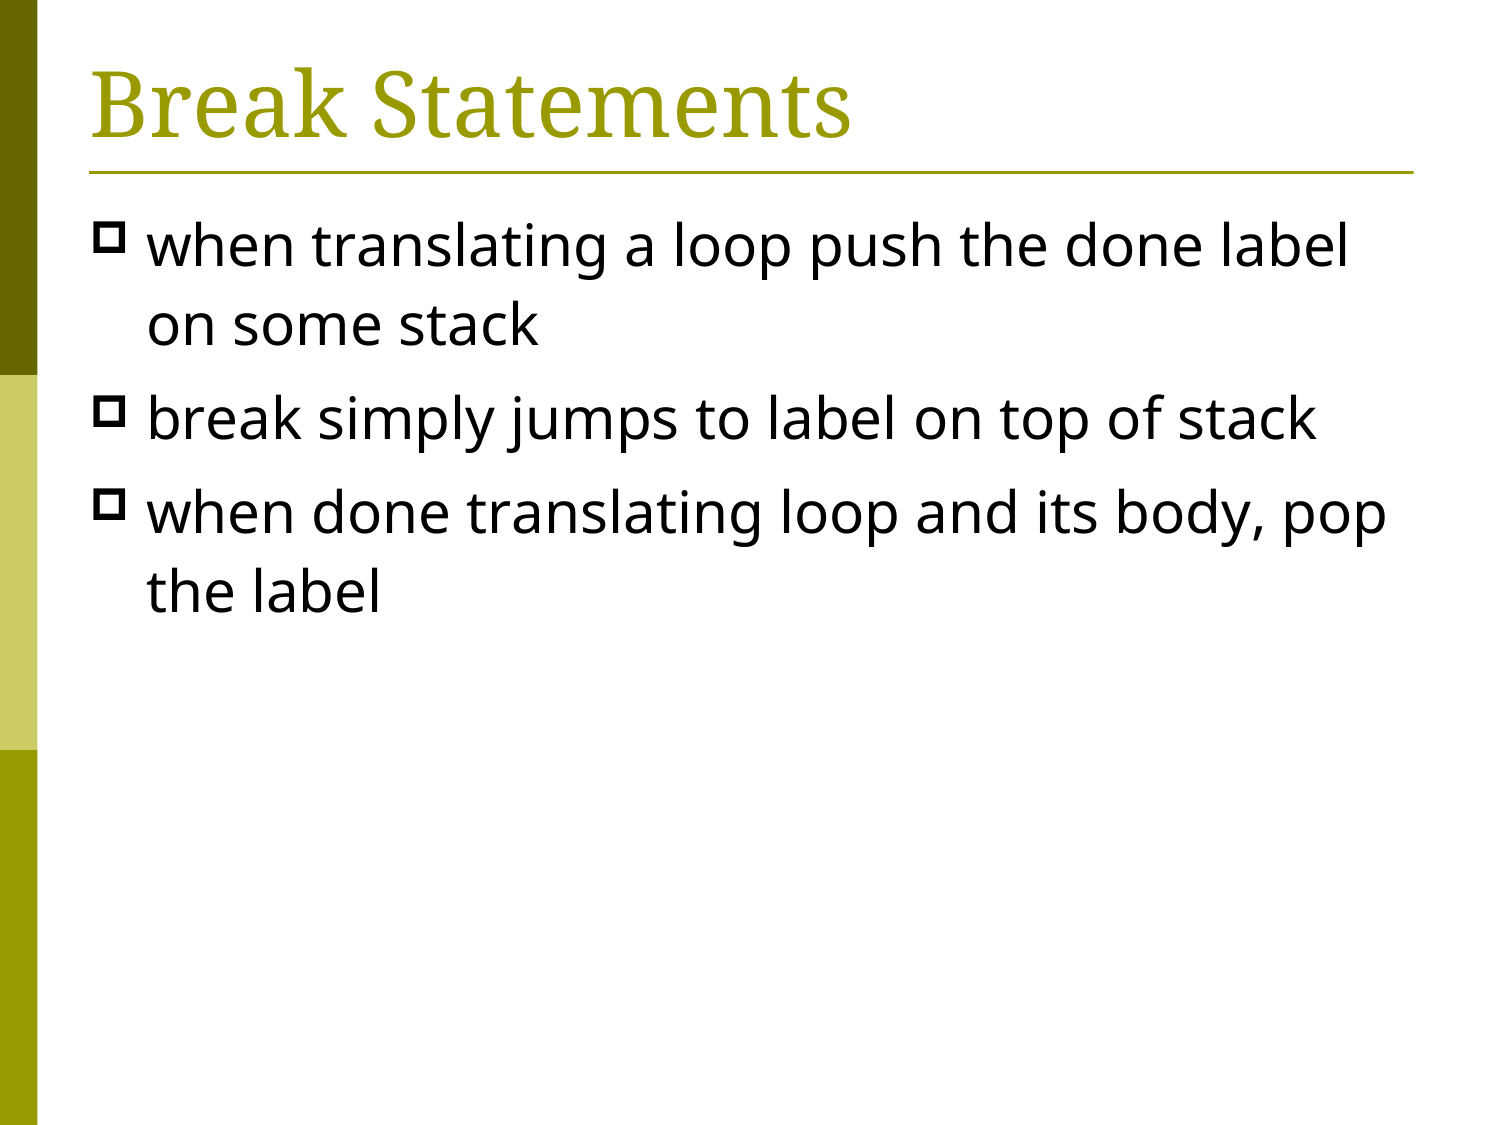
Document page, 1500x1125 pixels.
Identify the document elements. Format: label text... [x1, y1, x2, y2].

list when translating a loop push the done label on some stack break simply jumps to label on top of stack when done translating loop and its body, pop the label [75, 196, 1426, 1006]
title Break Statements [75, 45, 1426, 173]
